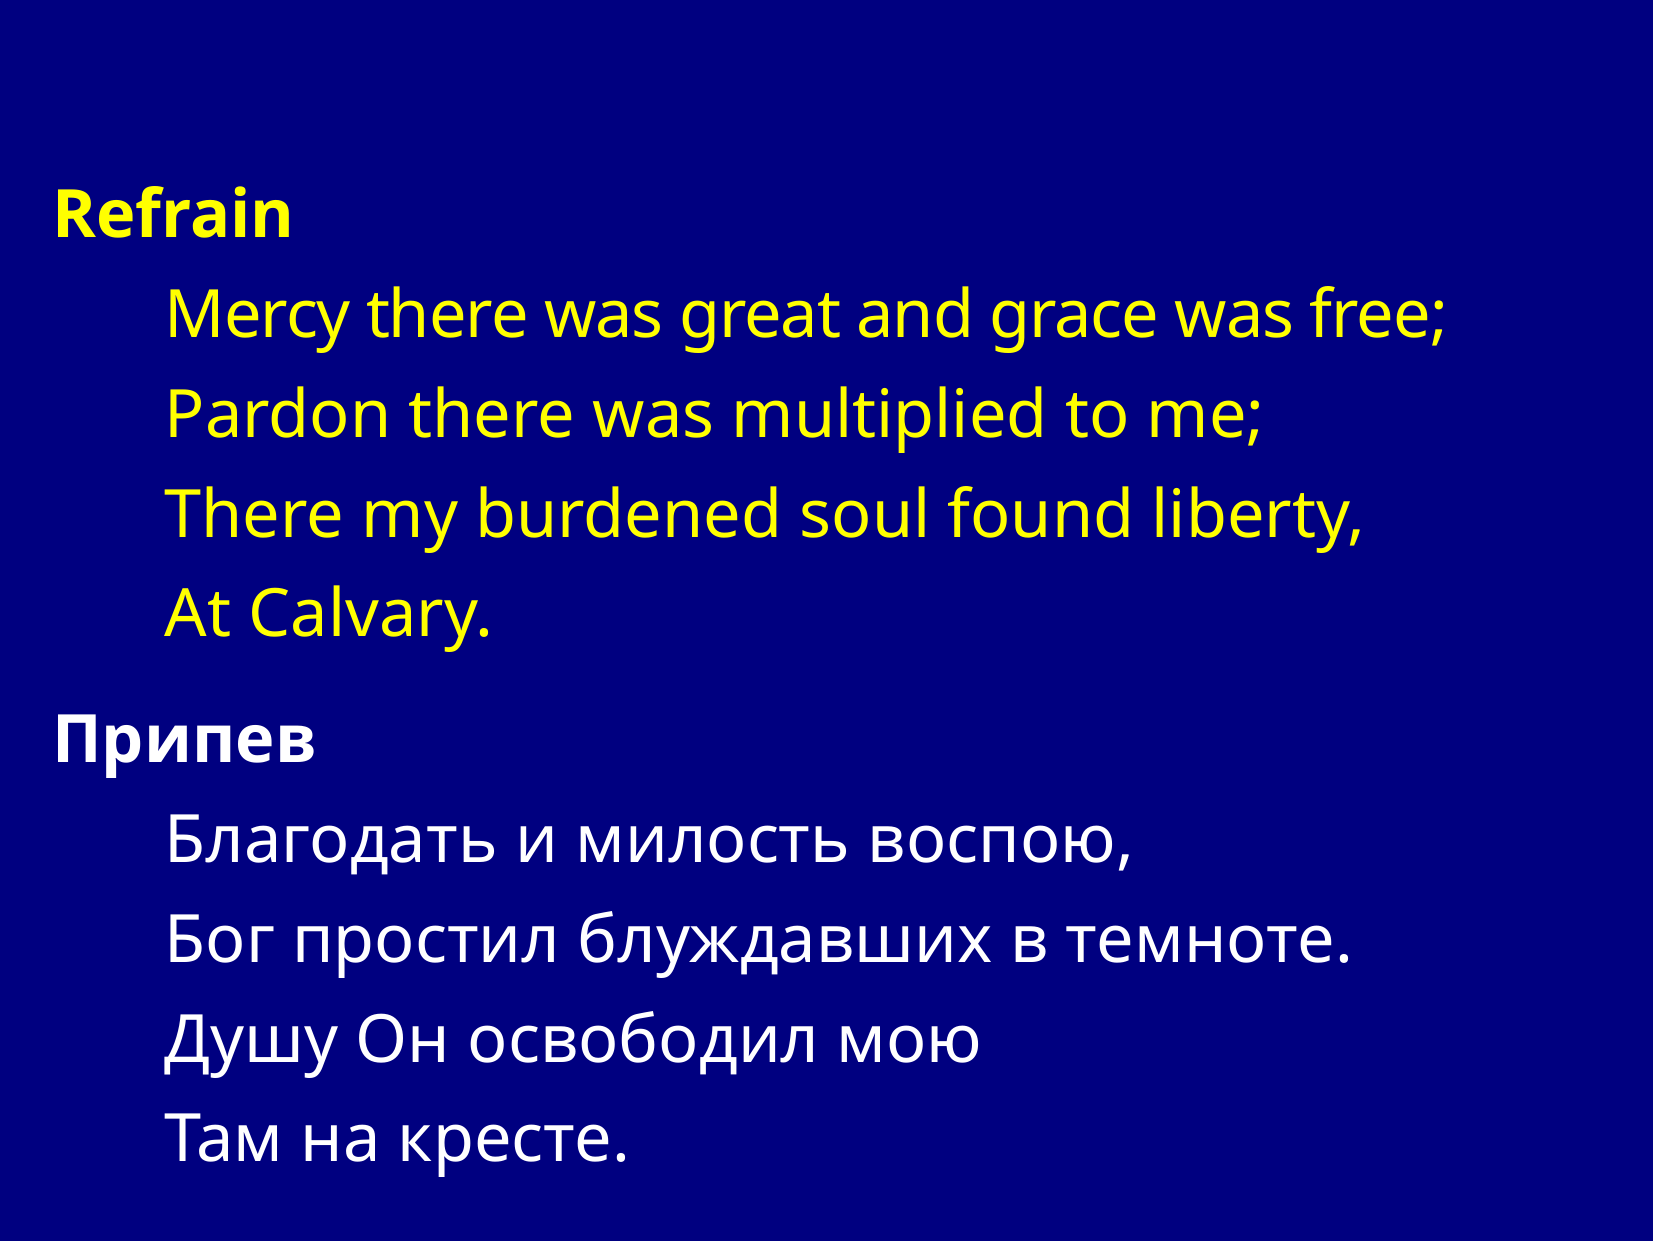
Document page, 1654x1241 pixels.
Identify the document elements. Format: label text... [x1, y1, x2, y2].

text_box Припев Благодать и милость воспою, Бог простил блуждавших в темноте. Душу Он освободил мою Там на кресте. [37, 675, 1576, 1163]
text_box Refrain Mercy there was great and grace was free; Pardon there was multiplied to me; There my burdened soul found liberty, At Calvary. [37, 150, 1653, 638]
